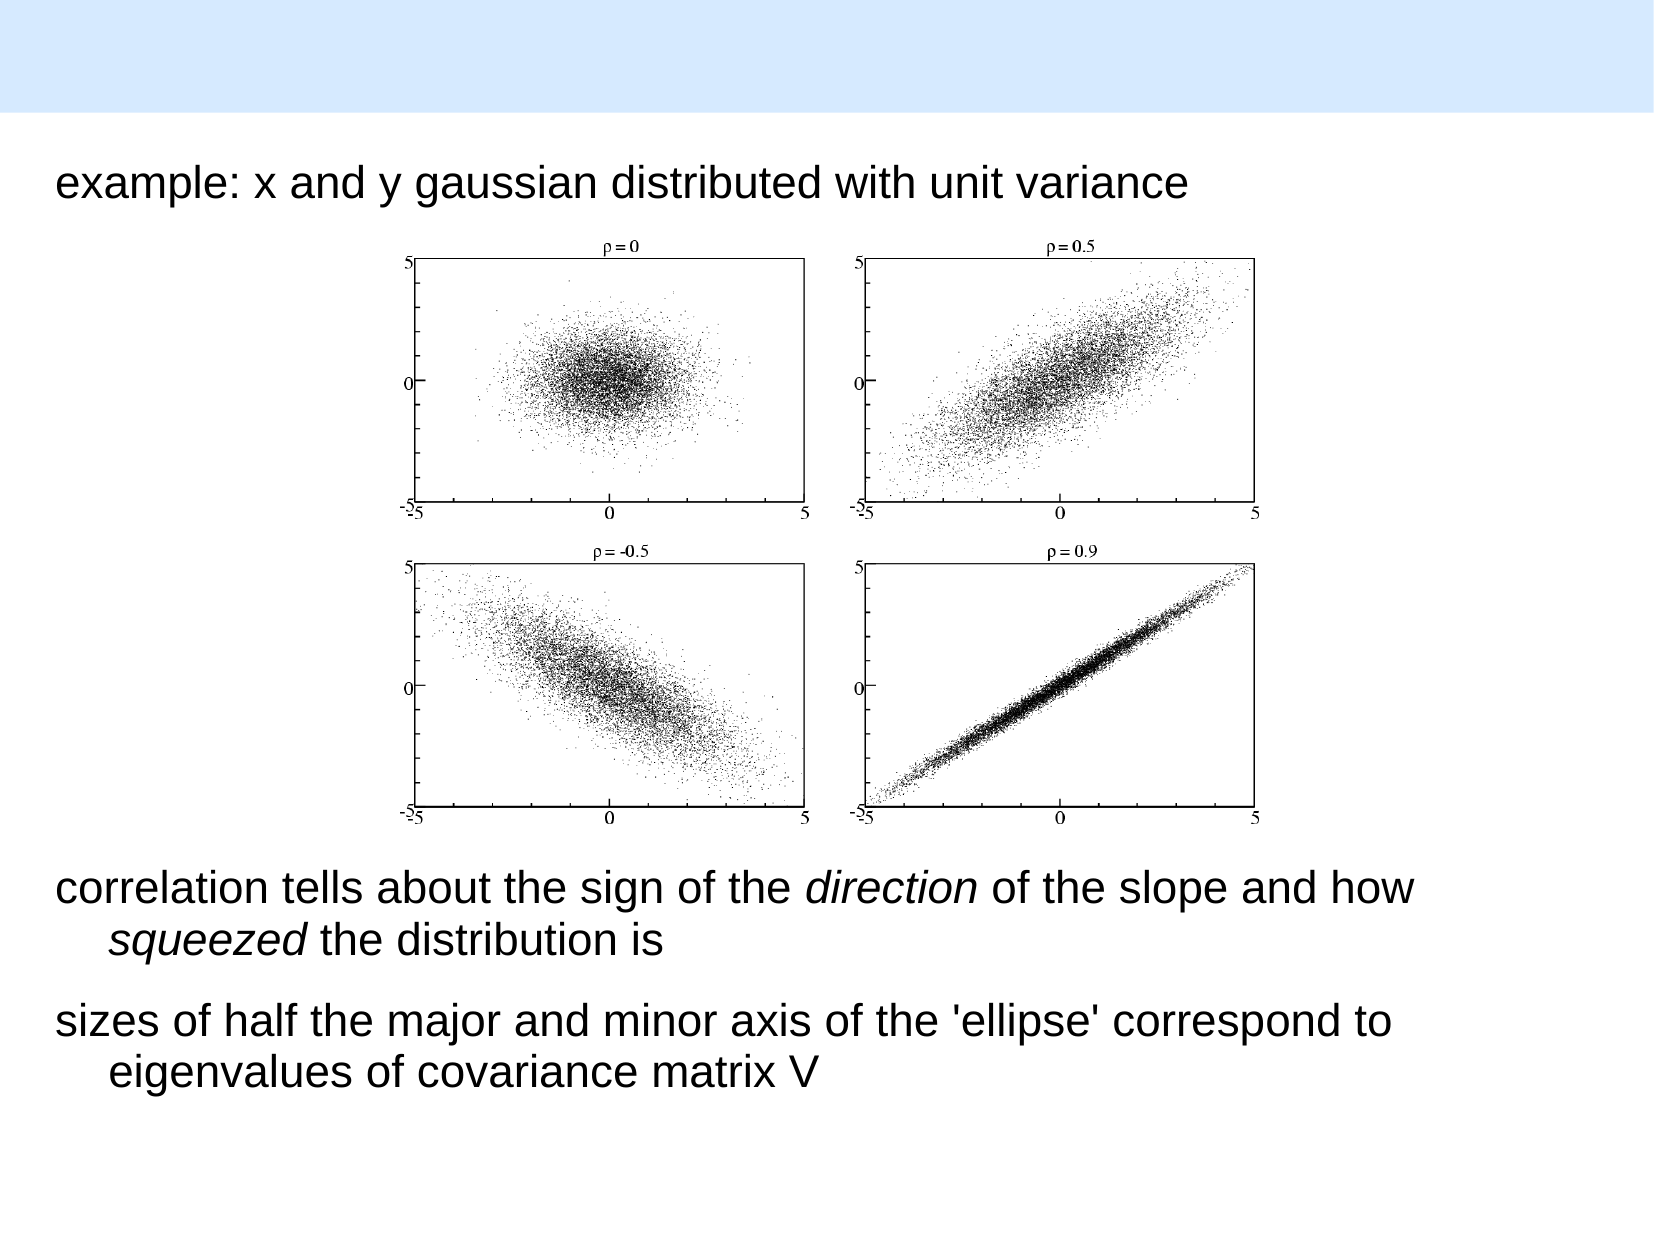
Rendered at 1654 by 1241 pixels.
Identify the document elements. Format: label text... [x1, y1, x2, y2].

list correlation tells about the sign of the direction of the slope and how squeezed the distribution is sizes of half the major and minor axis of the 'ellipse' correspond to eigenvalues of covariance matrix V [37, 862, 1613, 1164]
picture [375, 224, 1276, 833]
list example: x and y gaussian distributed with unit variance [37, 156, 1613, 263]
